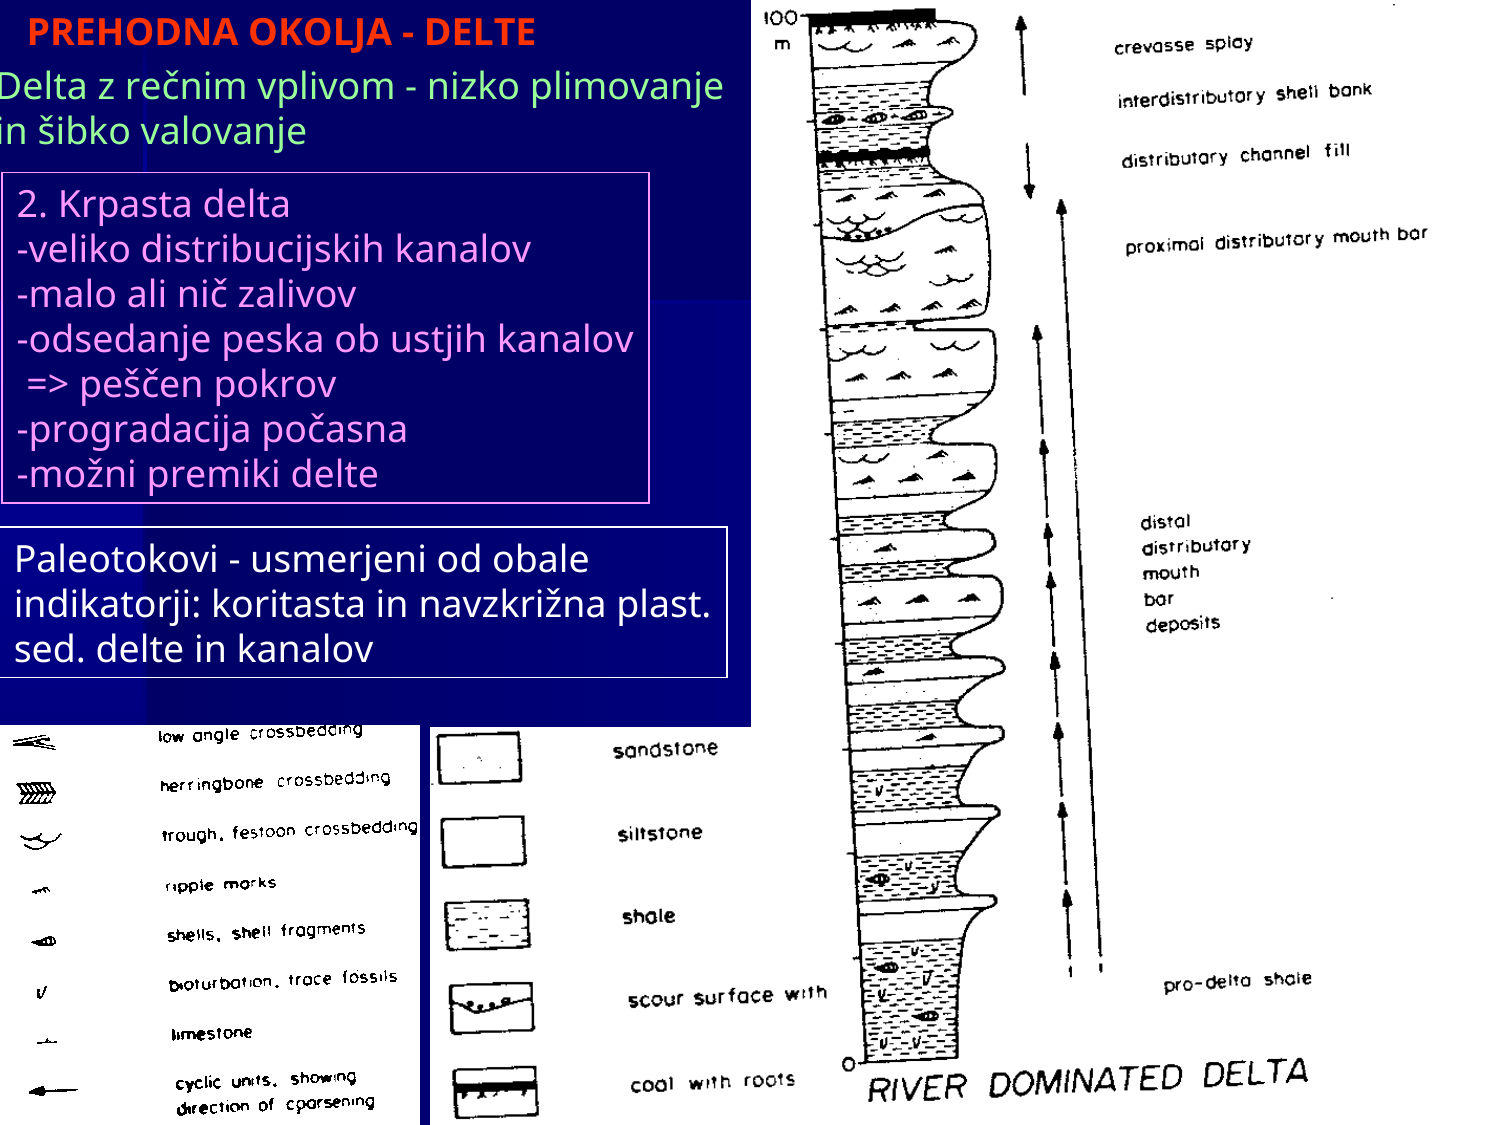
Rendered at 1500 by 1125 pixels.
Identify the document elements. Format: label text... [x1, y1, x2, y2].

text_box Delta z rečnim vplivom - nizko plimovanje in šibko valovanje [0, 54, 741, 161]
text_box PREHODNA OKOLJA - DELTE [11, 0, 552, 54]
text_box Paleotokovi - usmerjeni od obale indikatorji: koritasta in navzkrižna plast. sed. delte in kanalov [0, 527, 728, 678]
chart [0, 725, 420, 1125]
text_box 2. Krpasta delta -veliko distribucijskih kanalov -malo ali nič zalivov -odsedanje peska ob ustjih kanalov => peščen pokrov -progradacija počasna -možni premiki delte [1, 172, 650, 504]
chart [430, 0, 1500, 1125]
